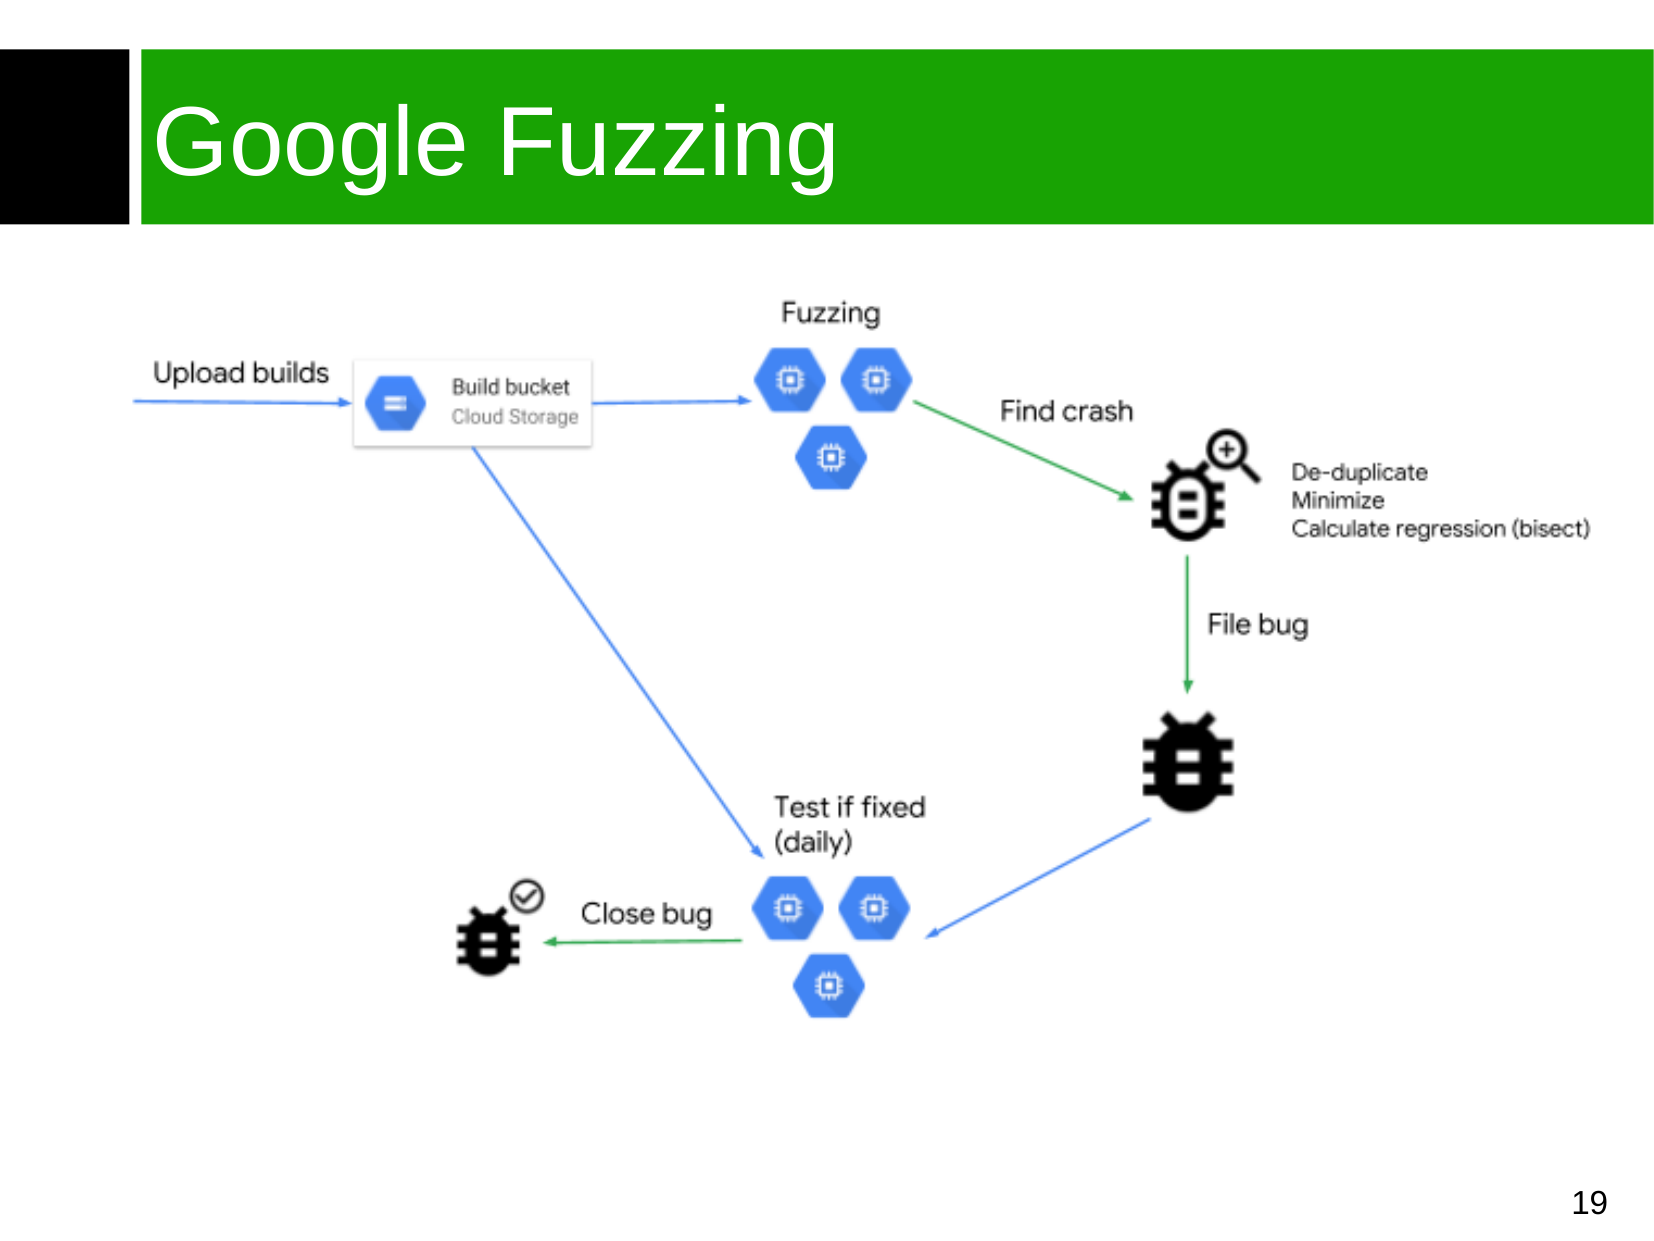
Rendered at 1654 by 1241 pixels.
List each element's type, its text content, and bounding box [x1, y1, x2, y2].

picture [118, 281, 1617, 1040]
title Google Fuzzing [152, 72, 1654, 211]
